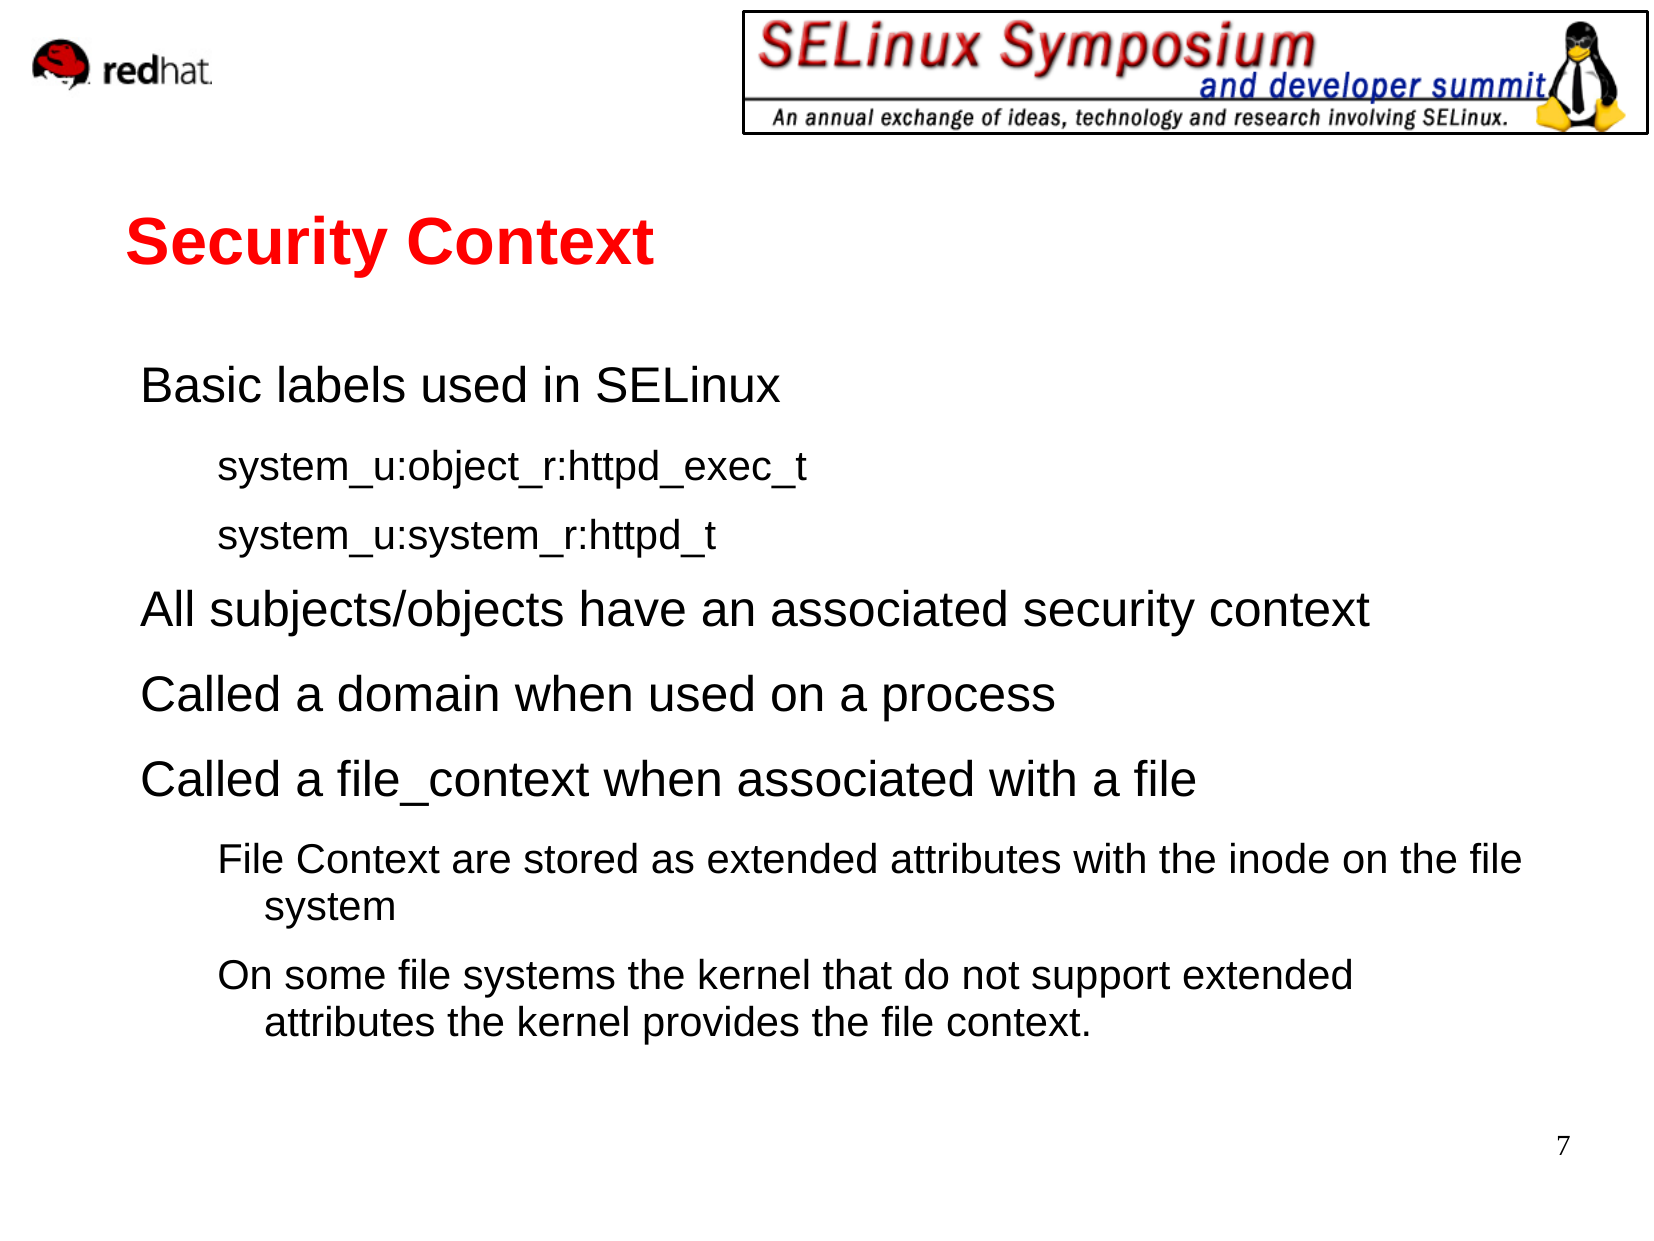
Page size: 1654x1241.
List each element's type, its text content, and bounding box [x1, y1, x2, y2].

list Basic labels used in SELinux system_u:object_r:httpd_exec_t system_u:system_r:httpd_t All subjects/objects have an associated security context Called a domain when used on a process Called a file_context when associated with a file File Context are stored as extended attributes with the inode on the file system On some file systems the kernel that do not support extended attributes the kernel provides the file context. [122, 357, 1535, 1213]
picture [745, 13, 1646, 132]
title Security Context [125, 138, 1538, 346]
picture [31, 37, 212, 98]
